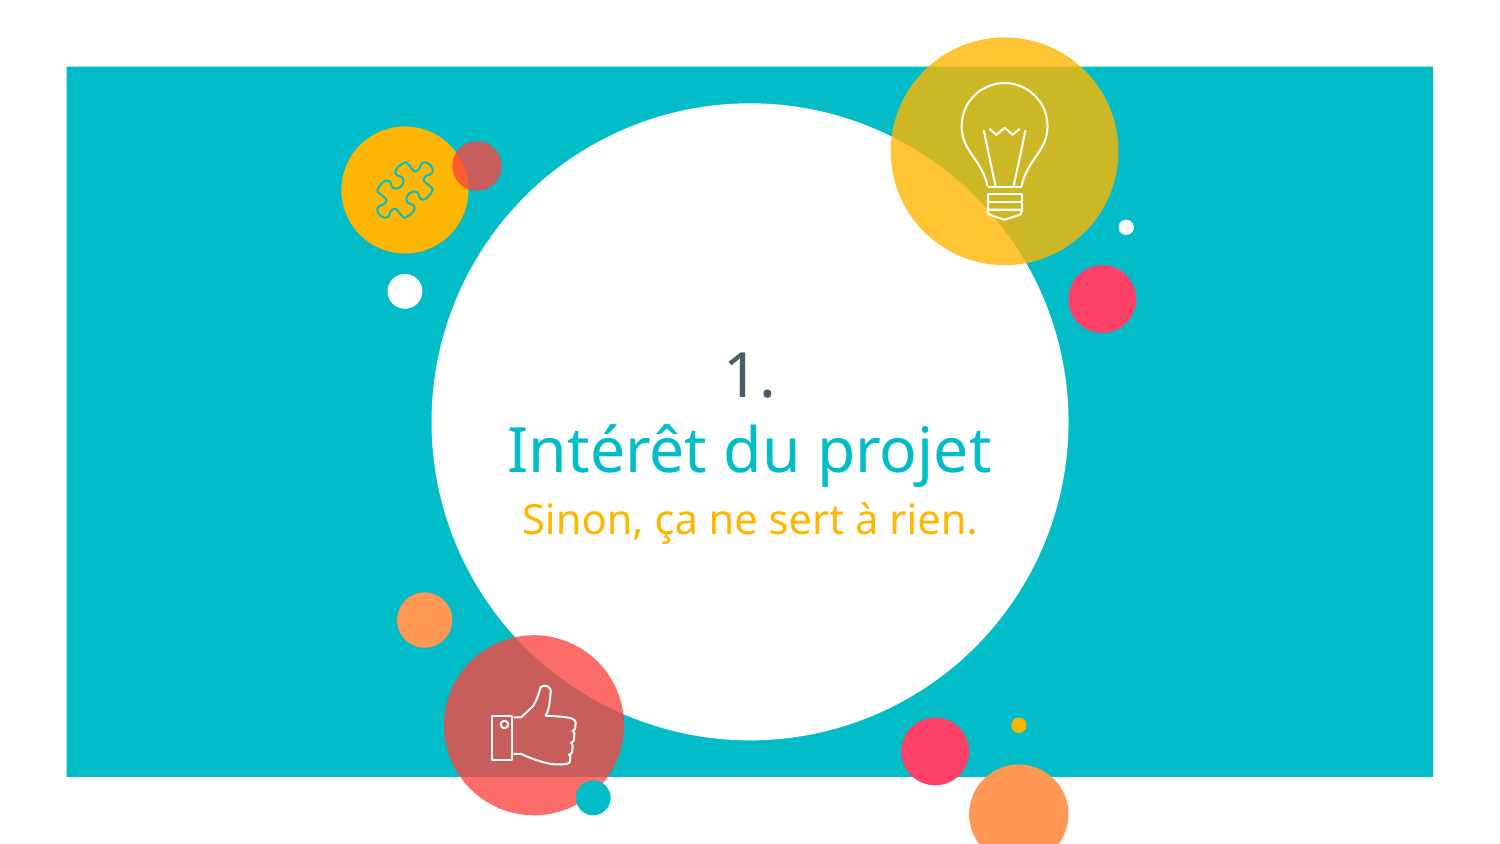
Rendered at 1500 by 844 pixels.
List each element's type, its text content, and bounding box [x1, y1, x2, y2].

title 1. Intérêt du projet [473, 309, 1027, 478]
subtitle Sinon, ça ne sert à rien. [473, 478, 1027, 608]
